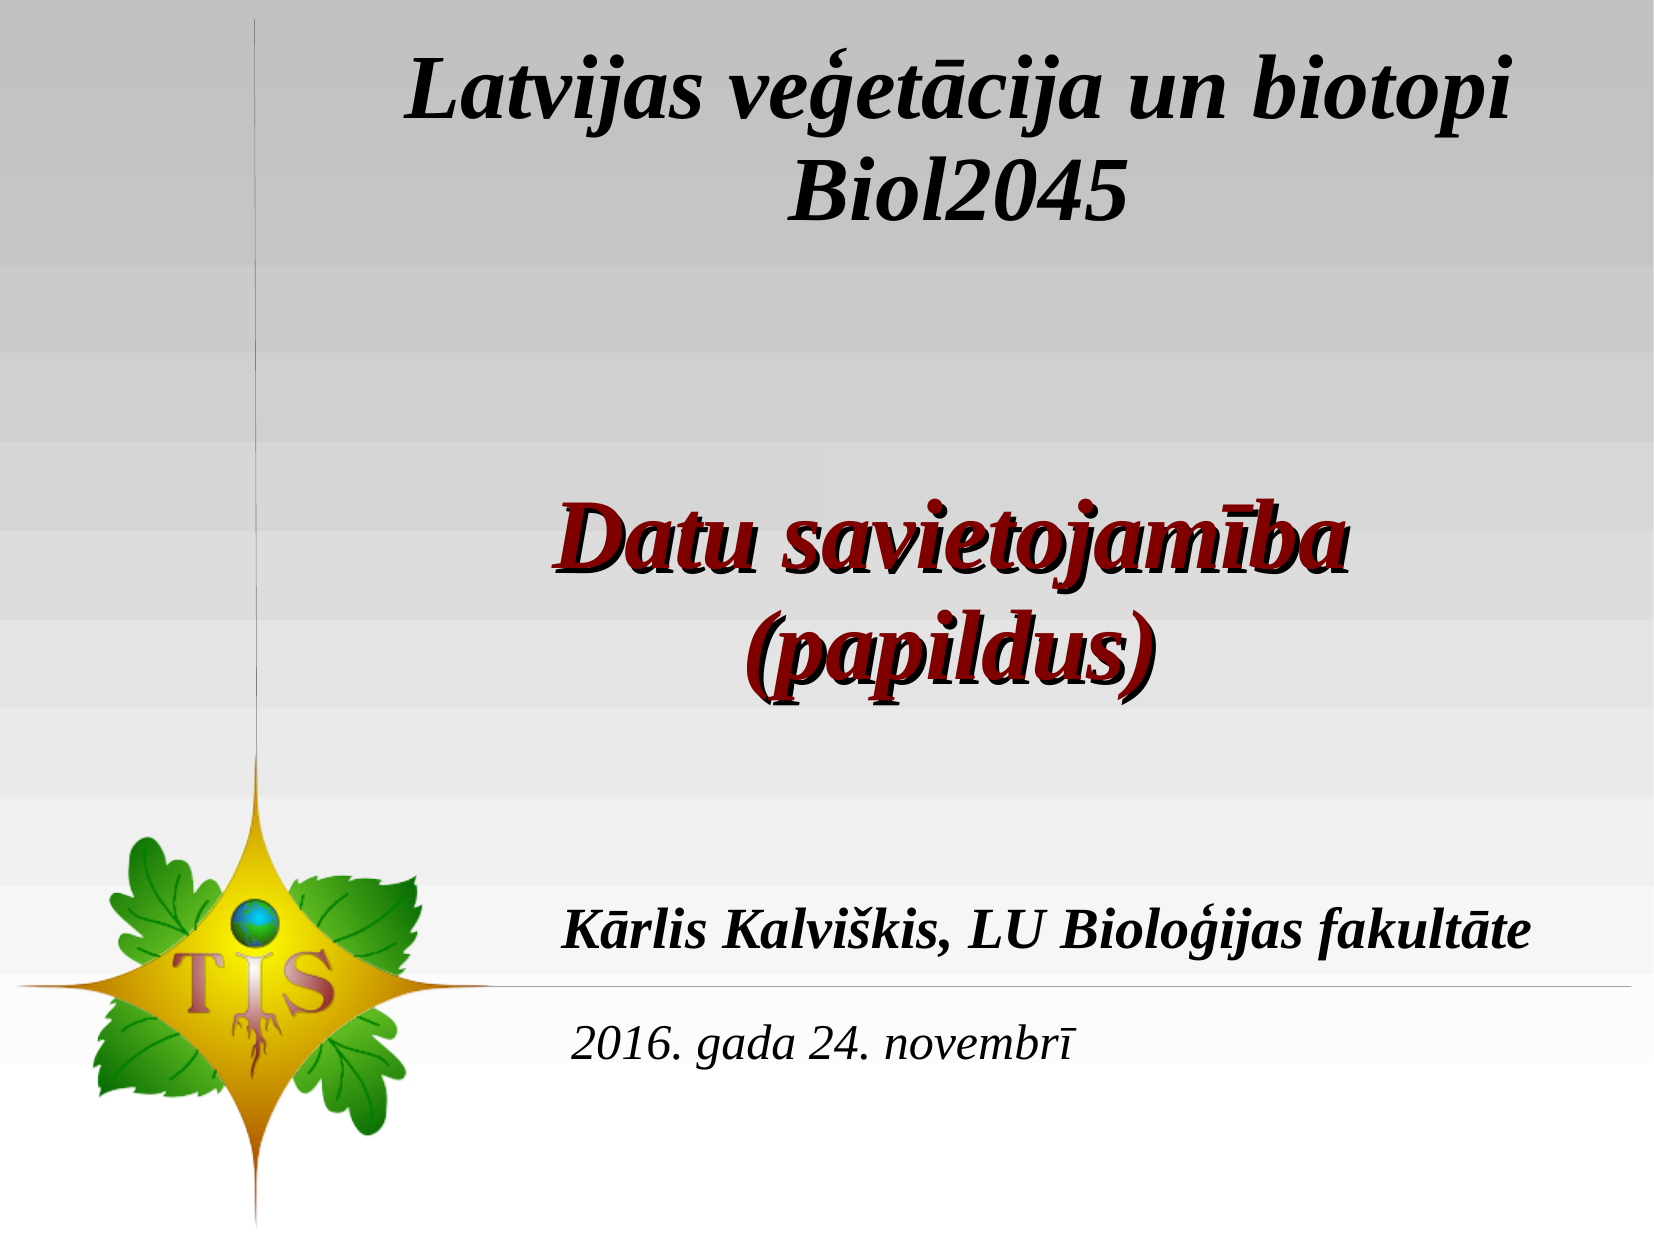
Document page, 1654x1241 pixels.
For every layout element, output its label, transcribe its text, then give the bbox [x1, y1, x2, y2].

picture [0, 0, 1654, 1241]
text_box 2016. gada 24. novembrī [556, 1007, 1088, 1078]
title Datu savietojamība (papildus) [295, 324, 1607, 857]
